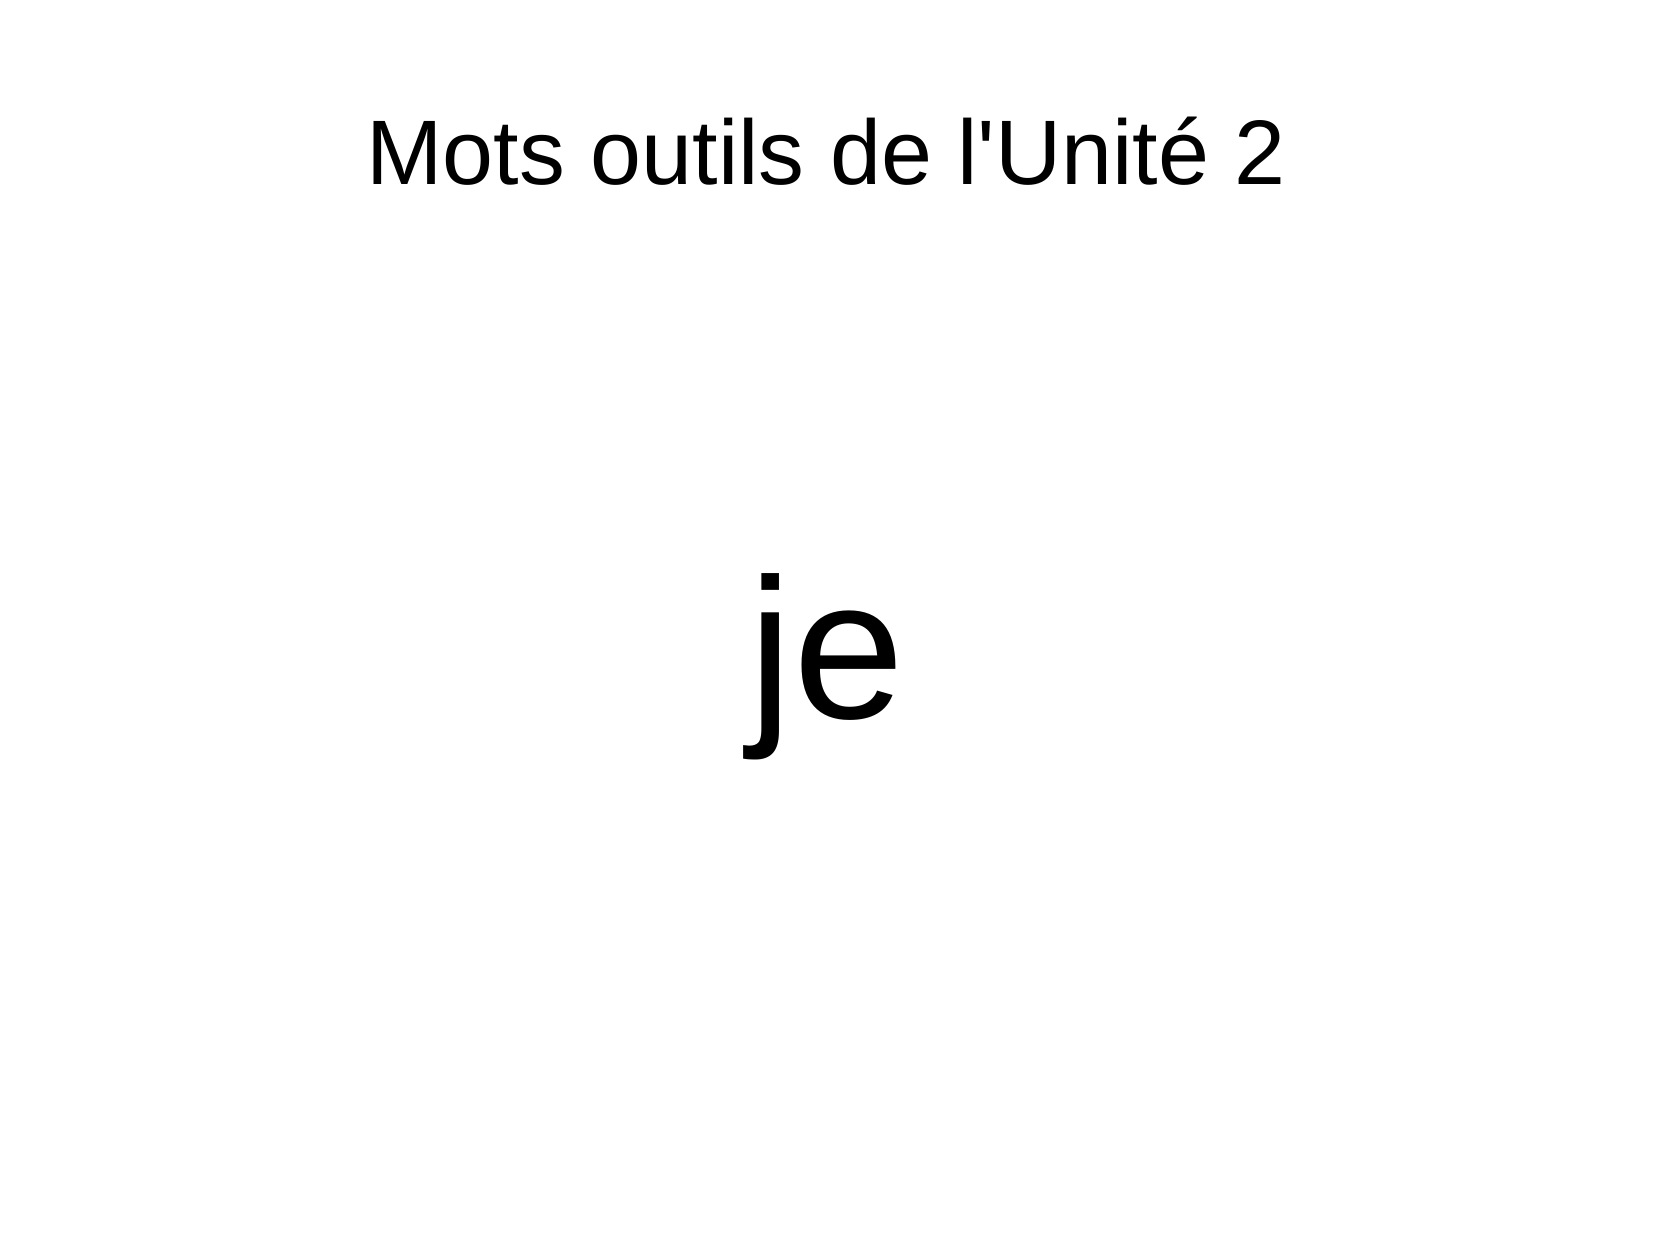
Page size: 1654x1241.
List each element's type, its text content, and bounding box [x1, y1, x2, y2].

title Mots outils de l'Unité 2 [82, 49, 1571, 257]
subtitle je [82, 290, 1571, 1010]
